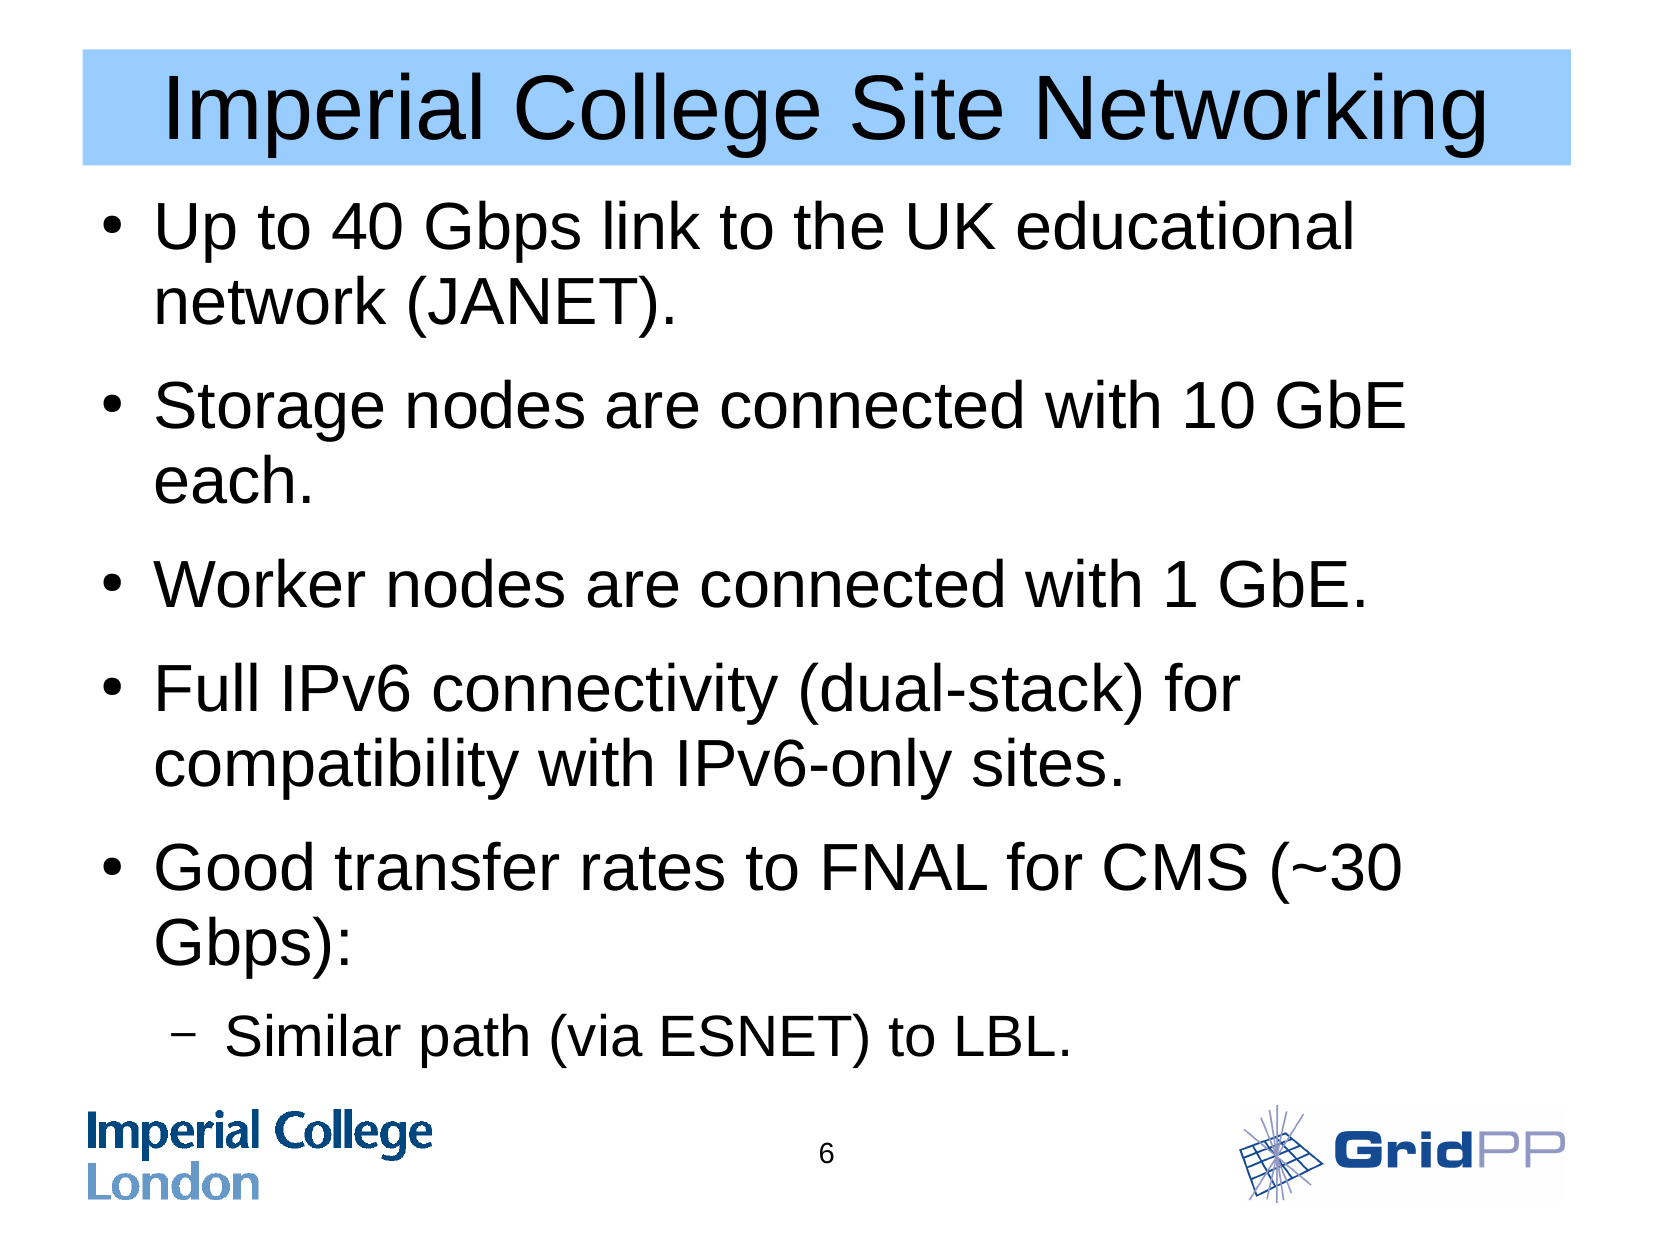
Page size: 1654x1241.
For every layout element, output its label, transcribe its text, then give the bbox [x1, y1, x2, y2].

title Imperial College Site Networking [82, 49, 1571, 166]
picture [1239, 1105, 1565, 1203]
picture [88, 1109, 432, 1200]
list Up to 40 Gbps link to the UK educational network (JANET). Storage nodes are connected with 10 GbE each. Worker nodes are connected with 1 GbE. Full IPv6 connectivity (dual-stack) for compatibility with IPv6-only sites. Good transfer rates to FNAL for CMS (~30 Gbps): Similar path (via ESNET) to LBL. [82, 188, 1571, 1075]
